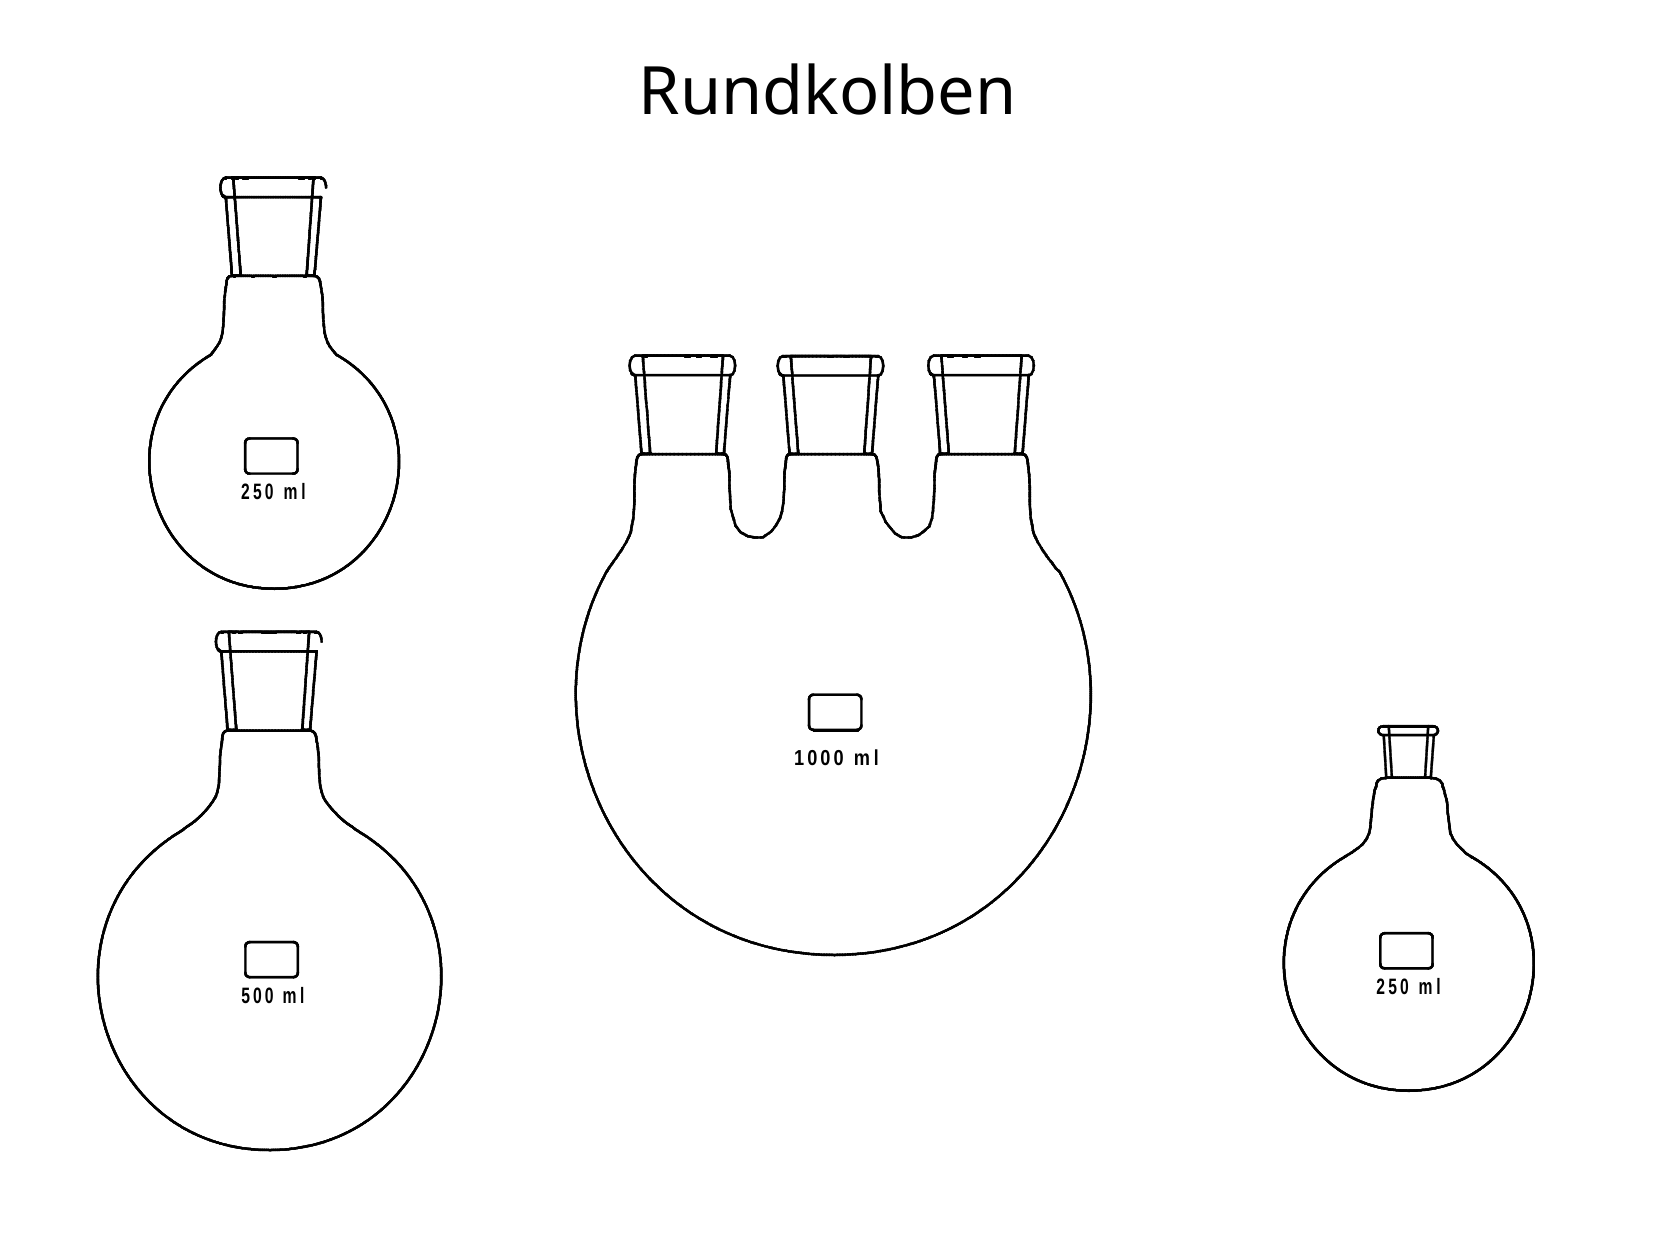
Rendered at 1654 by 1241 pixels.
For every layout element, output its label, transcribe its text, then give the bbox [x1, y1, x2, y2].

title Rundkolben [121, 29, 1534, 148]
picture [1282, 724, 1536, 1093]
picture [574, 354, 1093, 957]
picture [96, 630, 443, 1152]
picture [147, 176, 401, 591]
